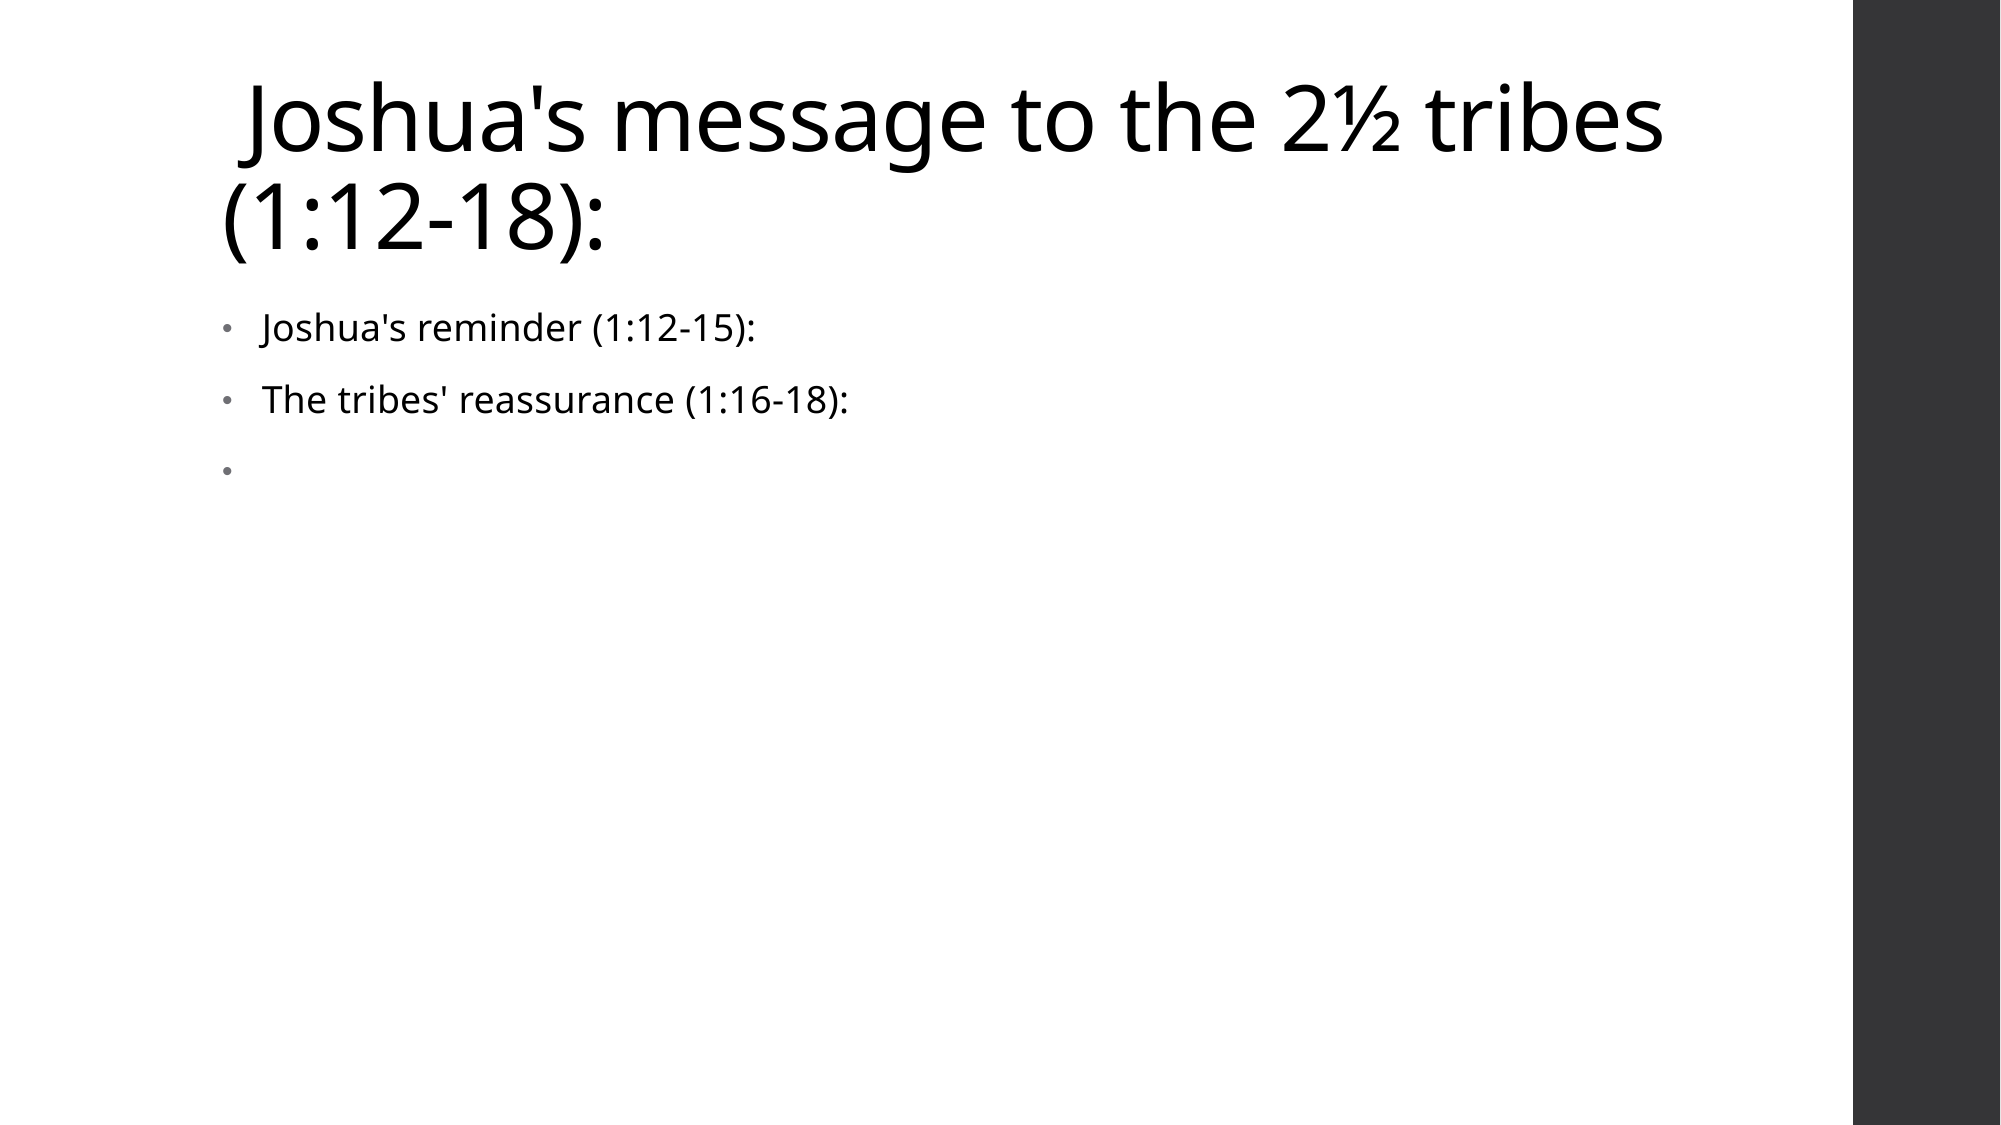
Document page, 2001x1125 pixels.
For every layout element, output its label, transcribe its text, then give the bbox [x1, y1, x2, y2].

title Joshua's message to the 2½ tribes (1:12-18): [206, 60, 1797, 278]
list Joshua's reminder (1:12-15): The tribes' reassurance (1:16-18): [206, 299, 1617, 1014]
